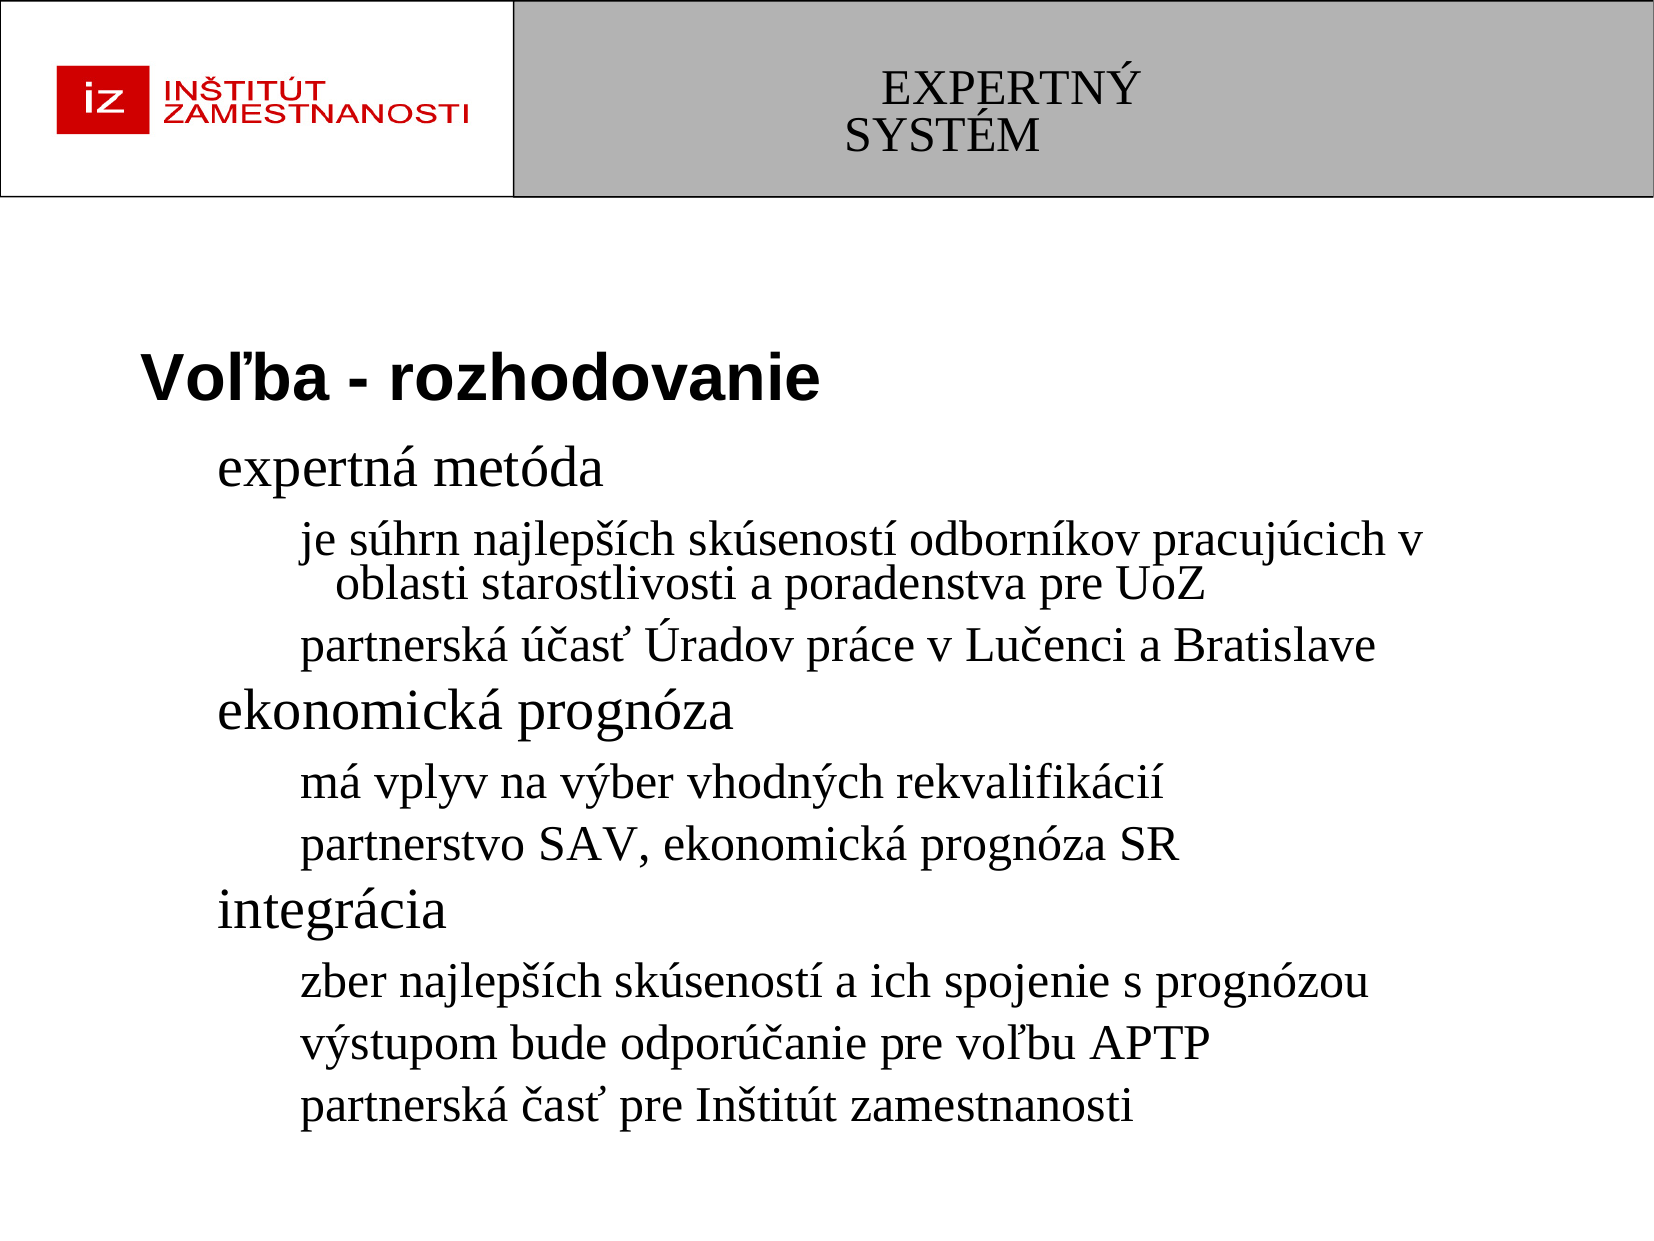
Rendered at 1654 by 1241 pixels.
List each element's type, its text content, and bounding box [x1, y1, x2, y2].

text_box EXPERTNÝ SYSTÉM [829, 59, 1359, 130]
picture [5, 6, 513, 190]
list Voľba - rozhodovanie expertná metóda je súhrn najlepších skúseností odborníkov pracujúcich v oblasti starostlivosti a poradenstva pre UoZ partnerská účasť Úradov práce v Lučenci a Bratislave ekonomická prognóza má vplyv na výber vhodných rekvalifikácií partnerstvo SAV, ekonomická prognóza SR integrácia zber najlepších skúseností a ich spojenie s prognózou výstupom bude odporúčanie pre voľbu APTP partnerská časť pre Inštitút zamestnanosti [123, 340, 1536, 1131]
text_box [0, 0, 1654, 197]
